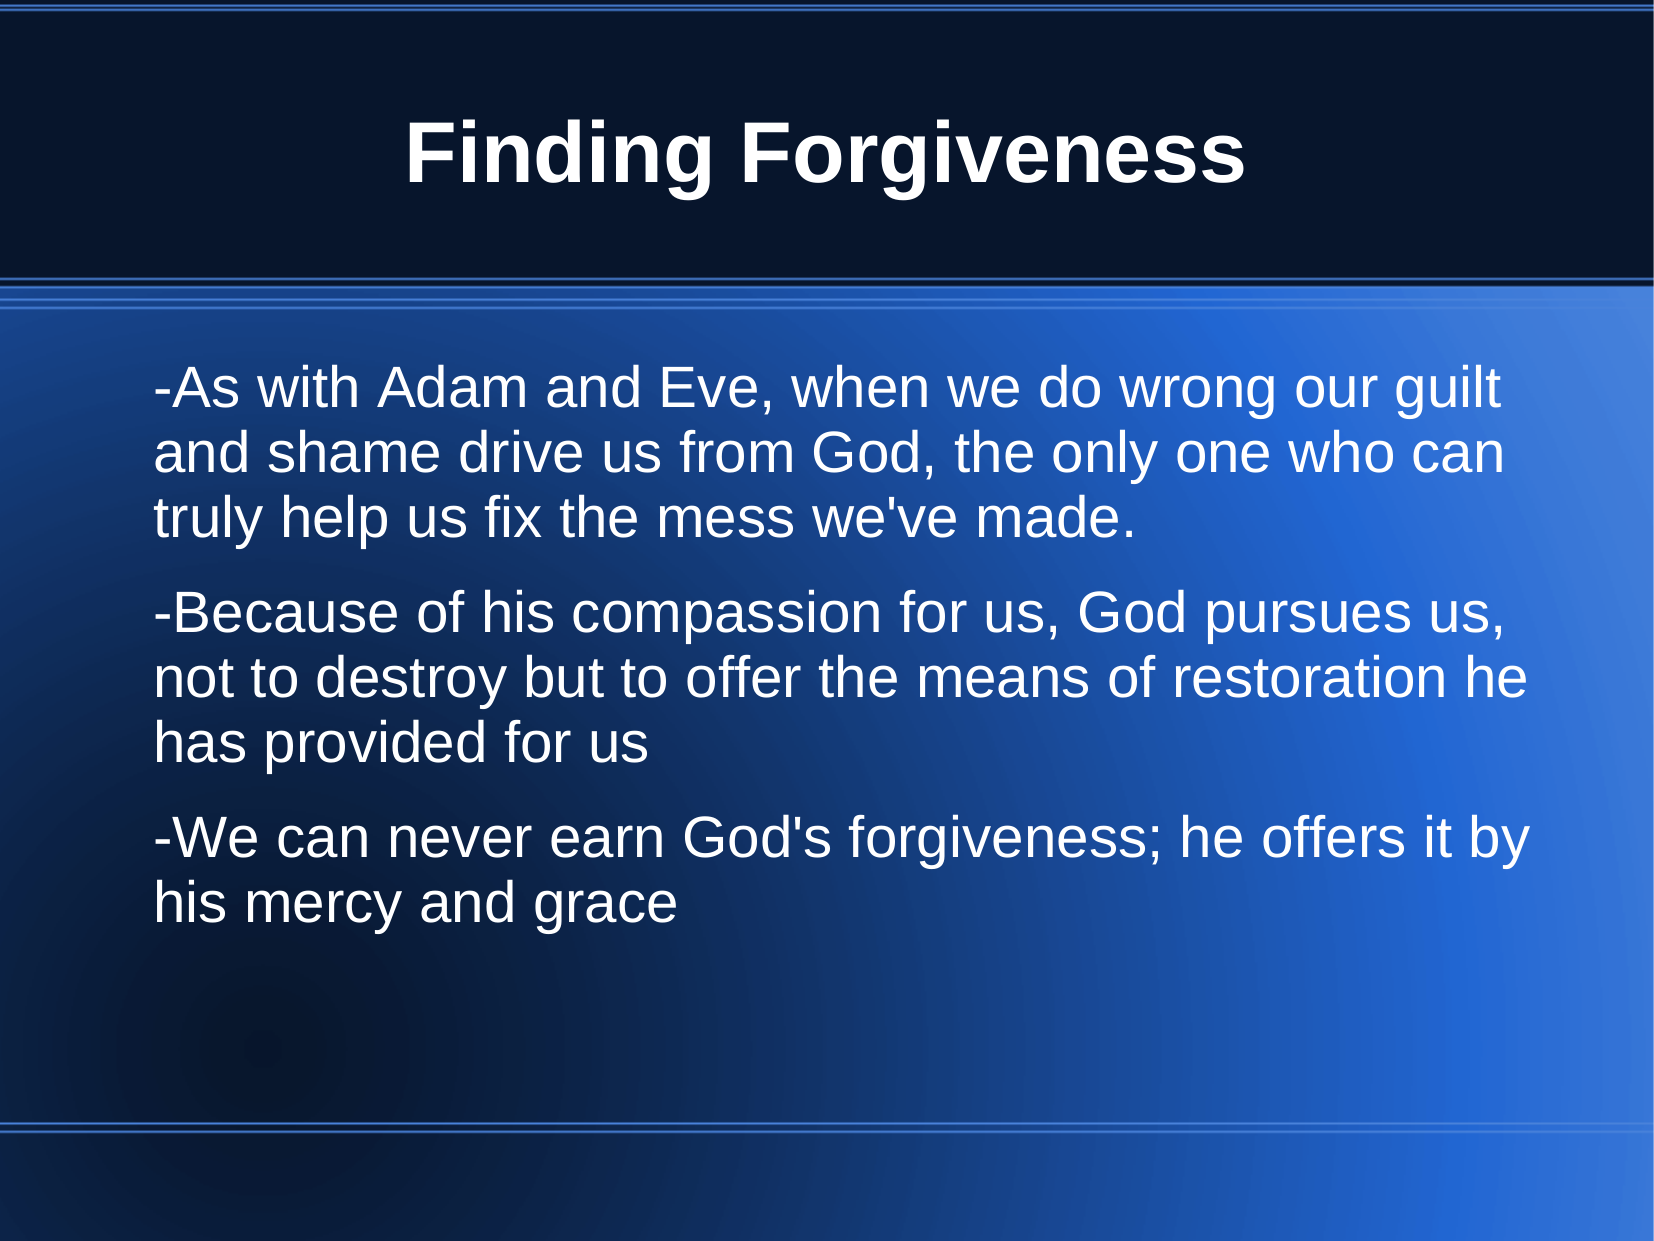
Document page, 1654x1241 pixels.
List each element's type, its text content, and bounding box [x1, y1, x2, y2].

list -As with Adam and Eve, when we do wrong our guilt and shame drive us from God, the only one who can truly help us fix the mess we've made. -Because of his compassion for us, God pursues us, not to destroy but to offer the means of restoration he has provided for us -We can never earn God's forgiveness; he offers it by his mercy and grace [82, 355, 1571, 1122]
title Finding Forgiveness [82, 49, 1571, 257]
picture [0, 0, 1654, 1241]
